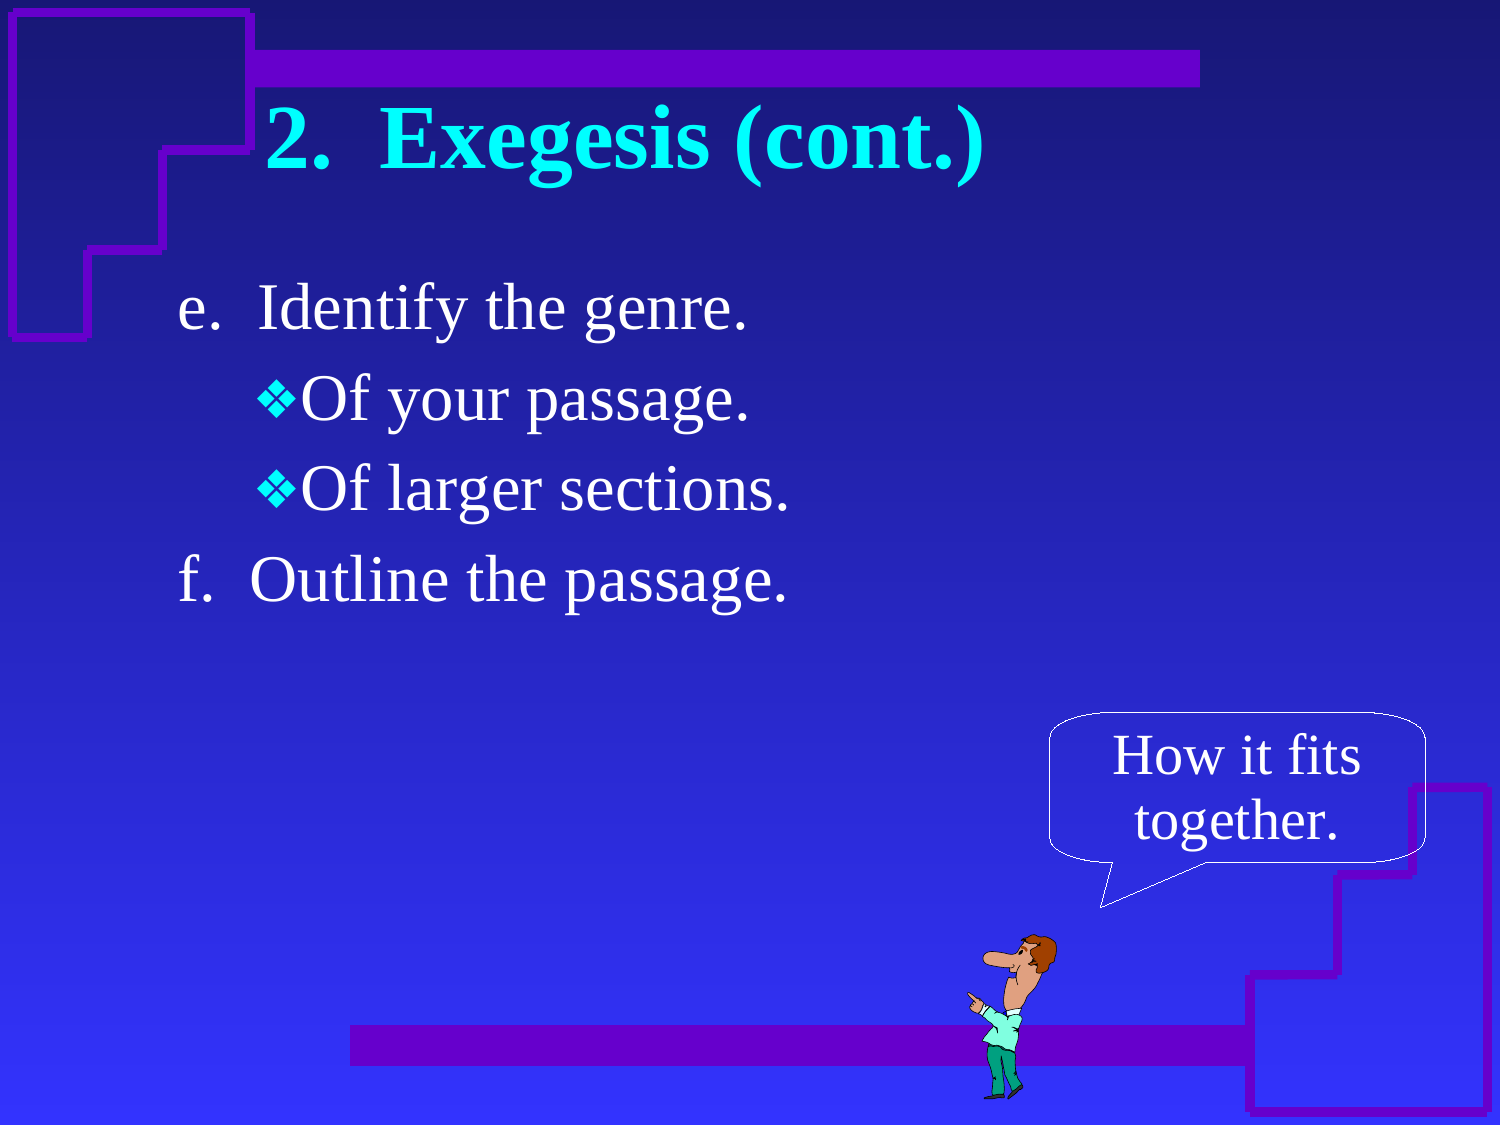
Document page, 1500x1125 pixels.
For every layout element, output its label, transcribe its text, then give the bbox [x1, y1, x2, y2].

text_box How it fits together. [1049, 712, 1426, 908]
list e. Identify the genre. Of your passage. Of larger sections. f. Outline the passage. [162, 262, 1450, 988]
title 2. Exegesis (cont.) [249, 74, 1450, 201]
chart [966, 934, 1058, 1100]
